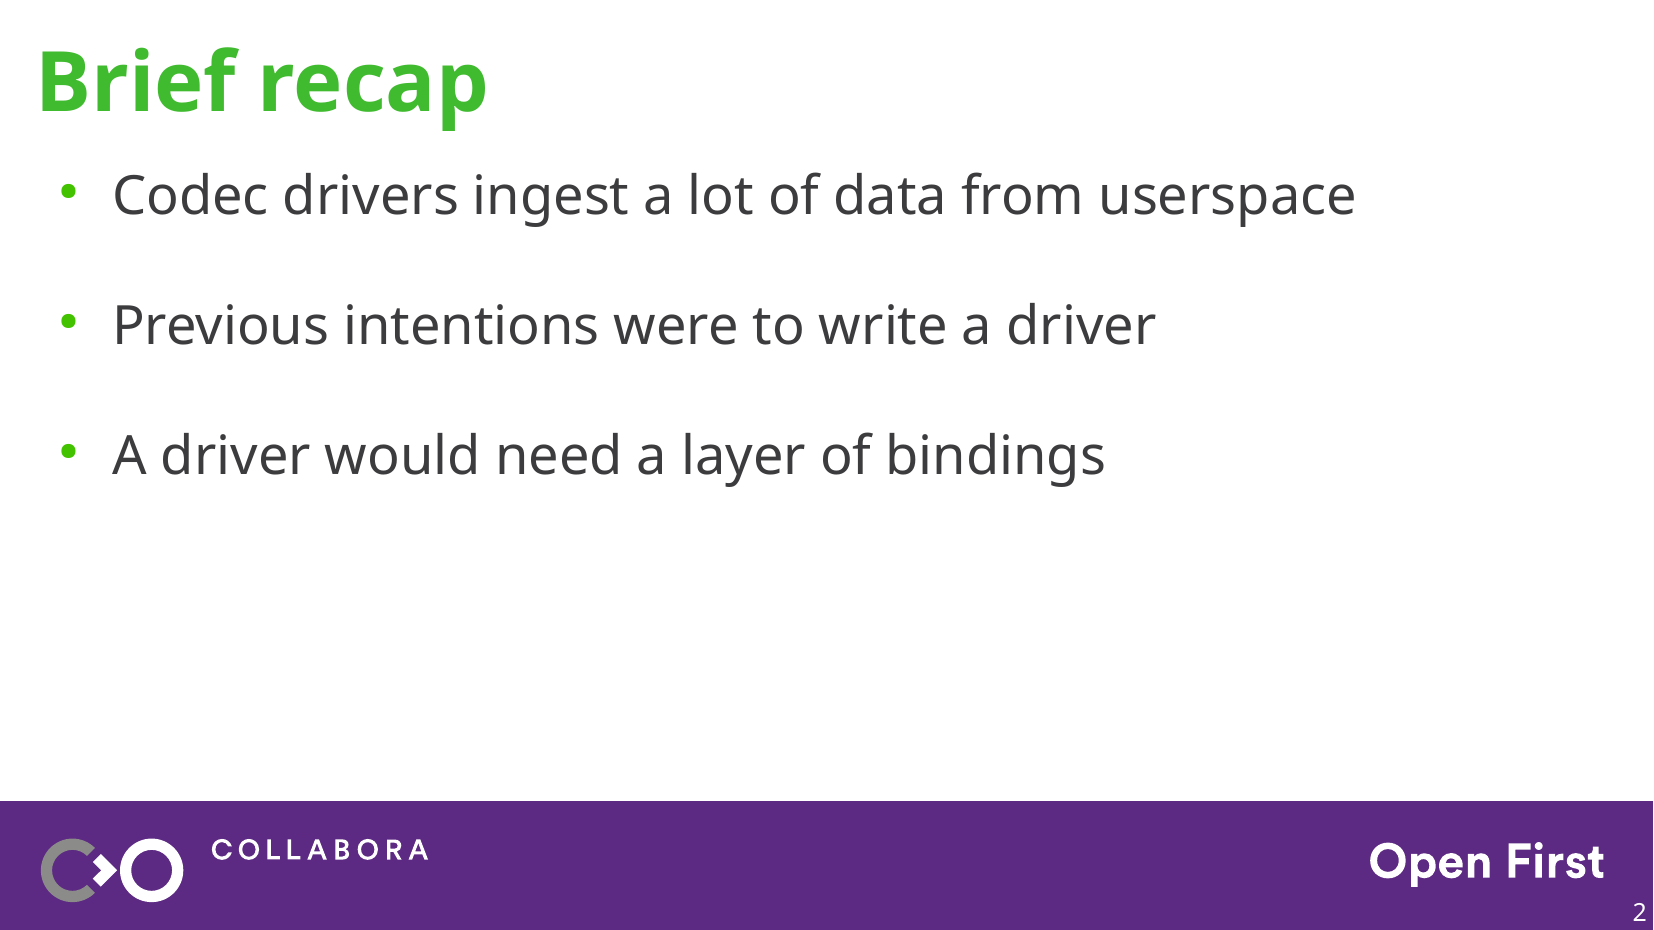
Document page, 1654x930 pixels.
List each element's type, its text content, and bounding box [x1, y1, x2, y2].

list Codec drivers ingest a lot of data from userspace Previous intentions were to write a driver A driver would need a layer of bindings [41, 160, 1613, 804]
title Brief recap [35, 28, 1608, 192]
